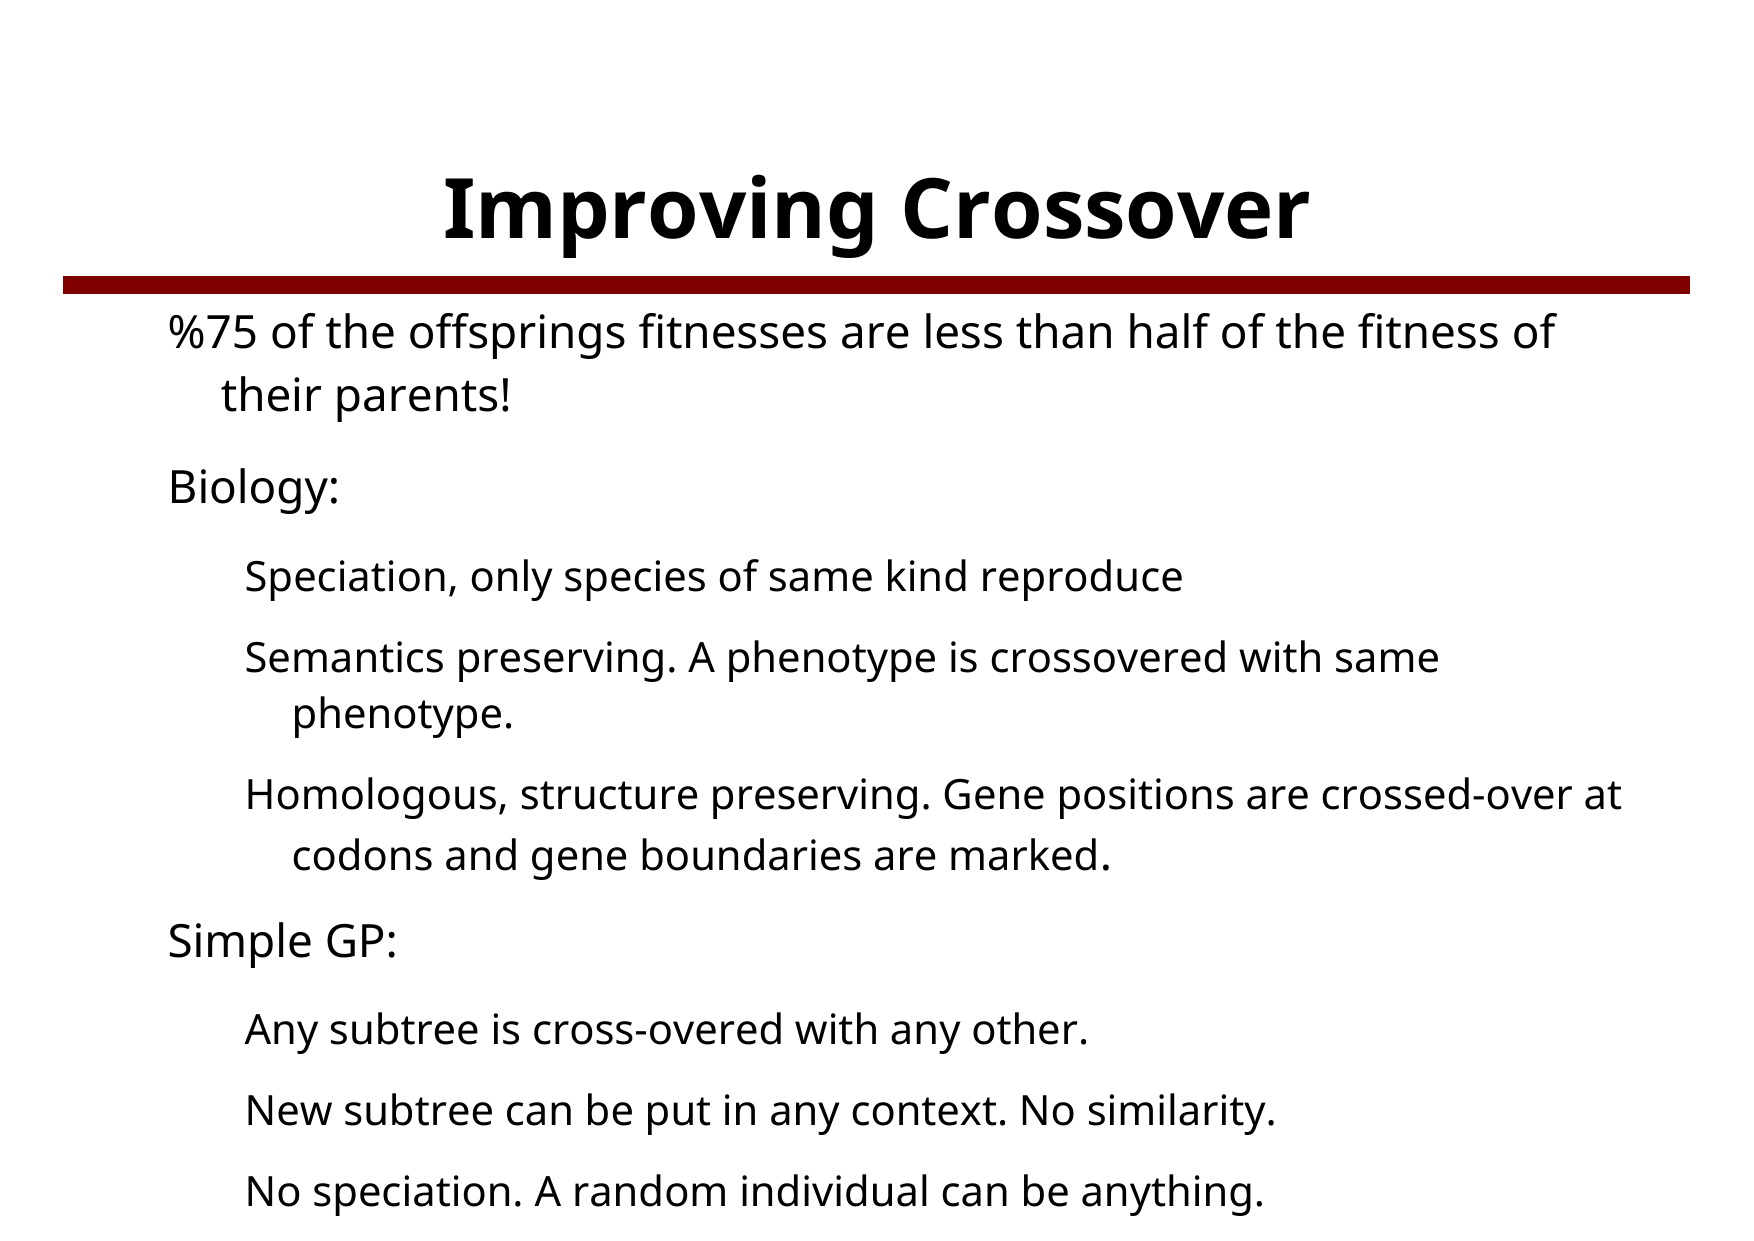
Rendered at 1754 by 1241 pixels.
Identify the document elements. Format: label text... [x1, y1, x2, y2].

list %75 of the offsprings fitnesses are less than half of the fitness of their parents! Biology: Speciation, only species of same kind reproduce Semantics preserving. A phenotype is crossovered with same phenotype. Homologous, structure preserving. Gene positions are crossed-over at codons and gene boundaries are marked. Simple GP: Any subtree is cross-overed with any other. New subtree can be put in any context. No similarity. No speciation. A random individual can be anything. [150, 300, 1648, 1140]
title Improving Crossover [128, 102, 1627, 311]
